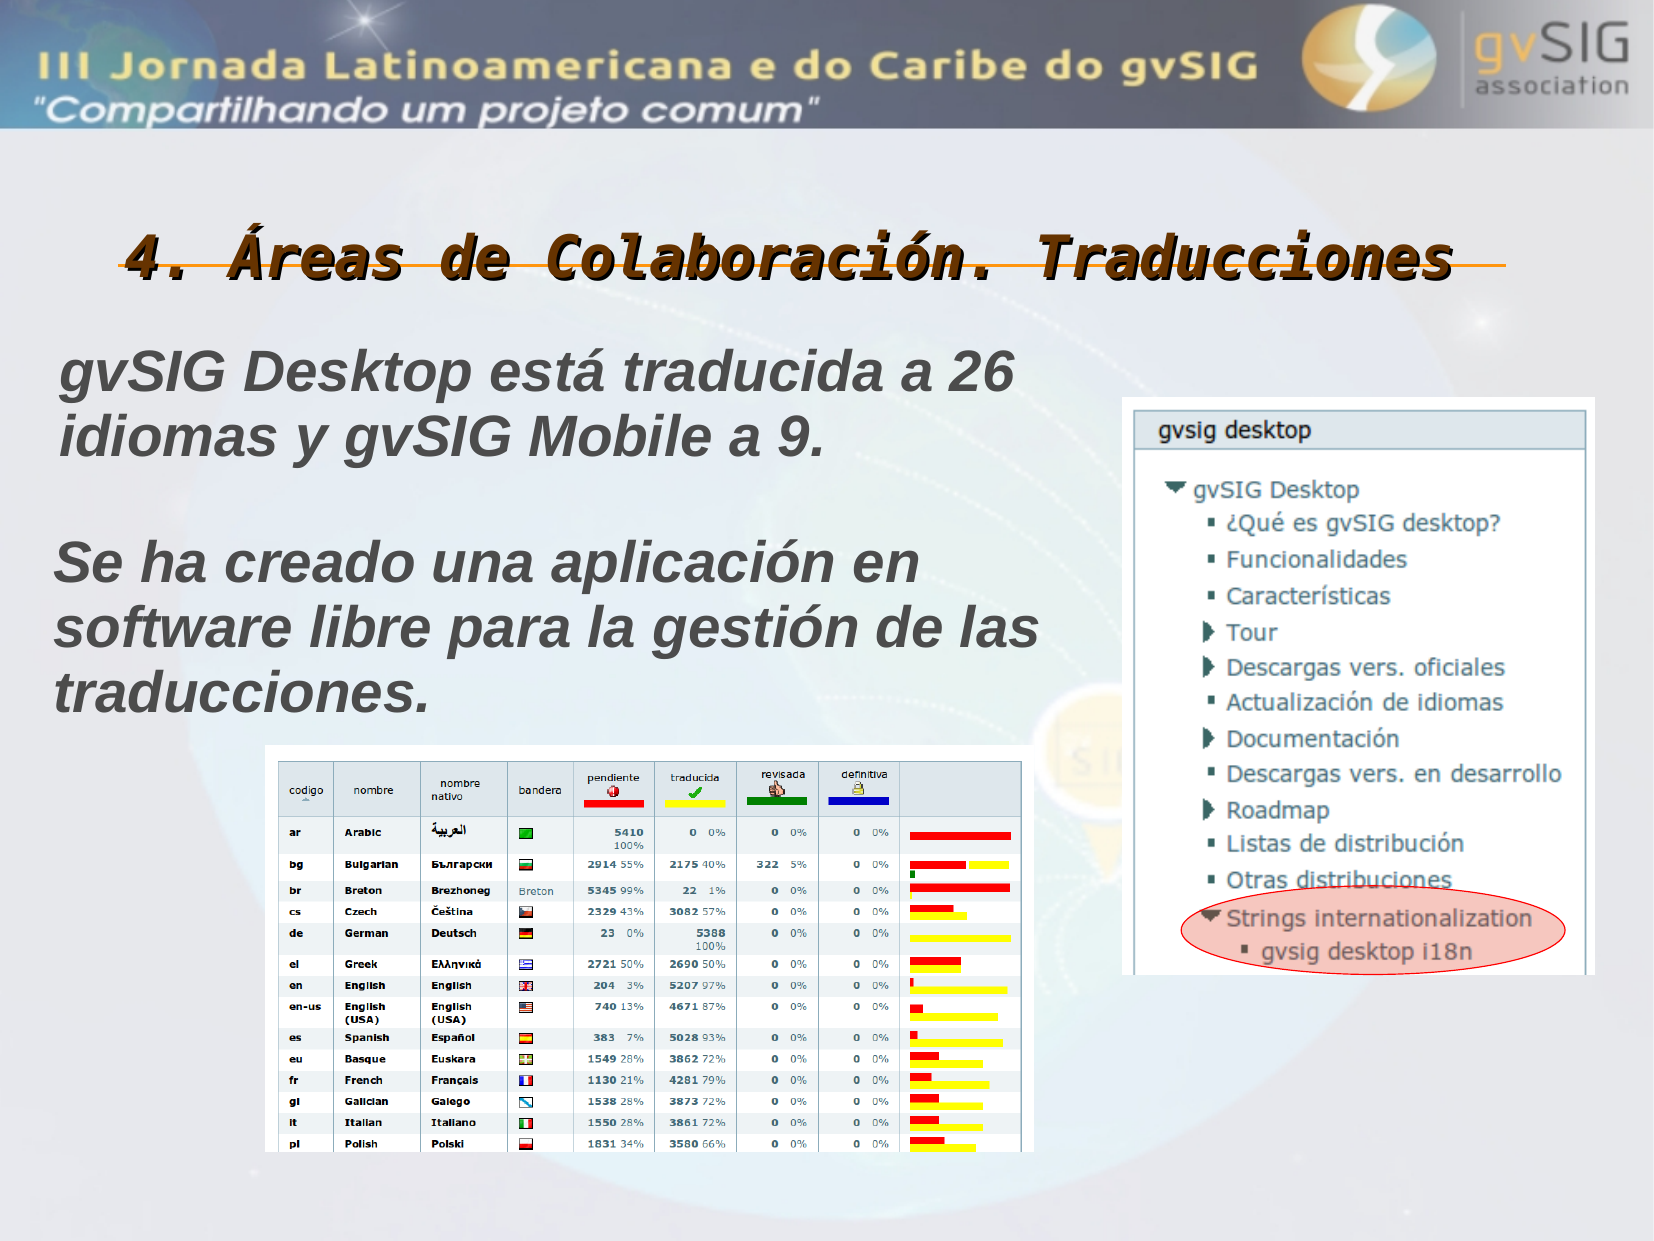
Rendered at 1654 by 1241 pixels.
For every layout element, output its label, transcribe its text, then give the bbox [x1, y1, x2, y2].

text_box 4. Áreas de Colaboración. Traducciones [109, 182, 1536, 266]
text_box [1181, 885, 1566, 975]
title Se ha creado una aplicación en software libre para la gestión de las traducciones. [53, 527, 1122, 727]
picture [0, 0, 1654, 1241]
title gvSIG Desktop está traducida a 26 idiomas y gvSIG Mobile a 9. [59, 337, 1093, 470]
